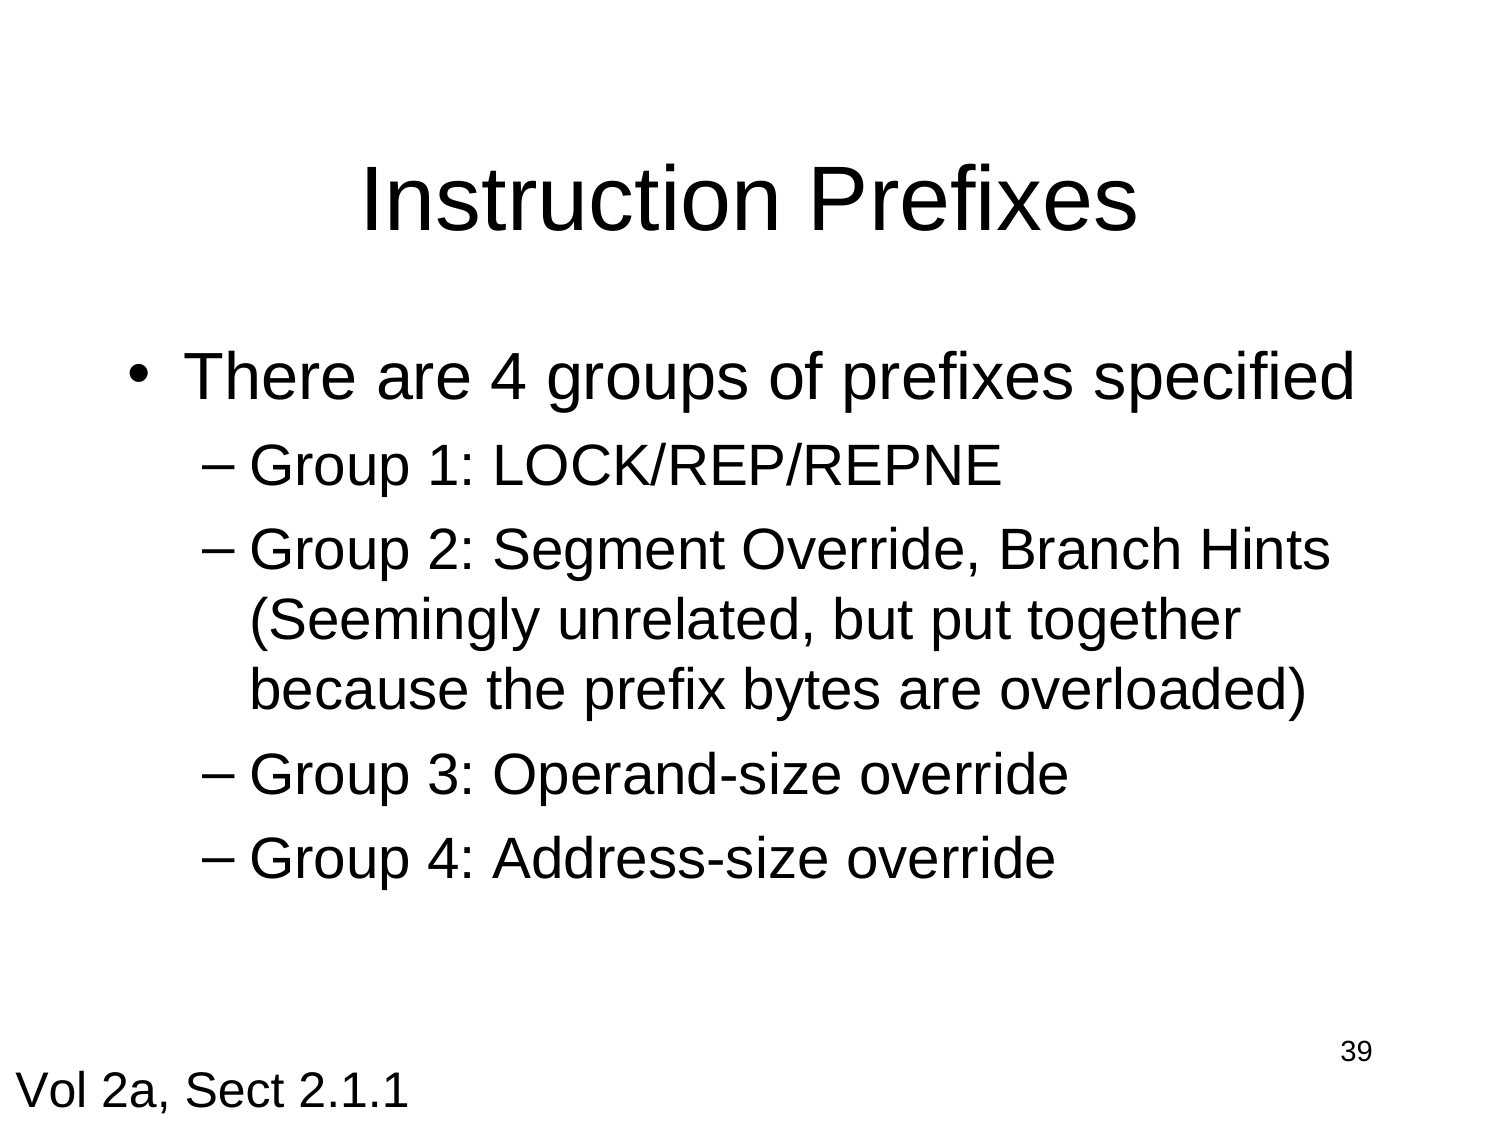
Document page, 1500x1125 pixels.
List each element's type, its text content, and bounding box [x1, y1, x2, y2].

title Instruction Prefixes [112, 99, 1388, 288]
text_box <number> [1074, 1025, 1388, 1101]
list There are 4 groups of prefixes specified Group 1: LOCK/REP/REPNE Group 2: Segment Override, Branch Hints (Seemingly unrelated, but put together because the prefix bytes are overloaded) Group 3: Operand-size override Group 4: Address-size override [112, 324, 1388, 1001]
text_box Vol 2a, Sect 2.1.1 [0, 1049, 426, 1125]
